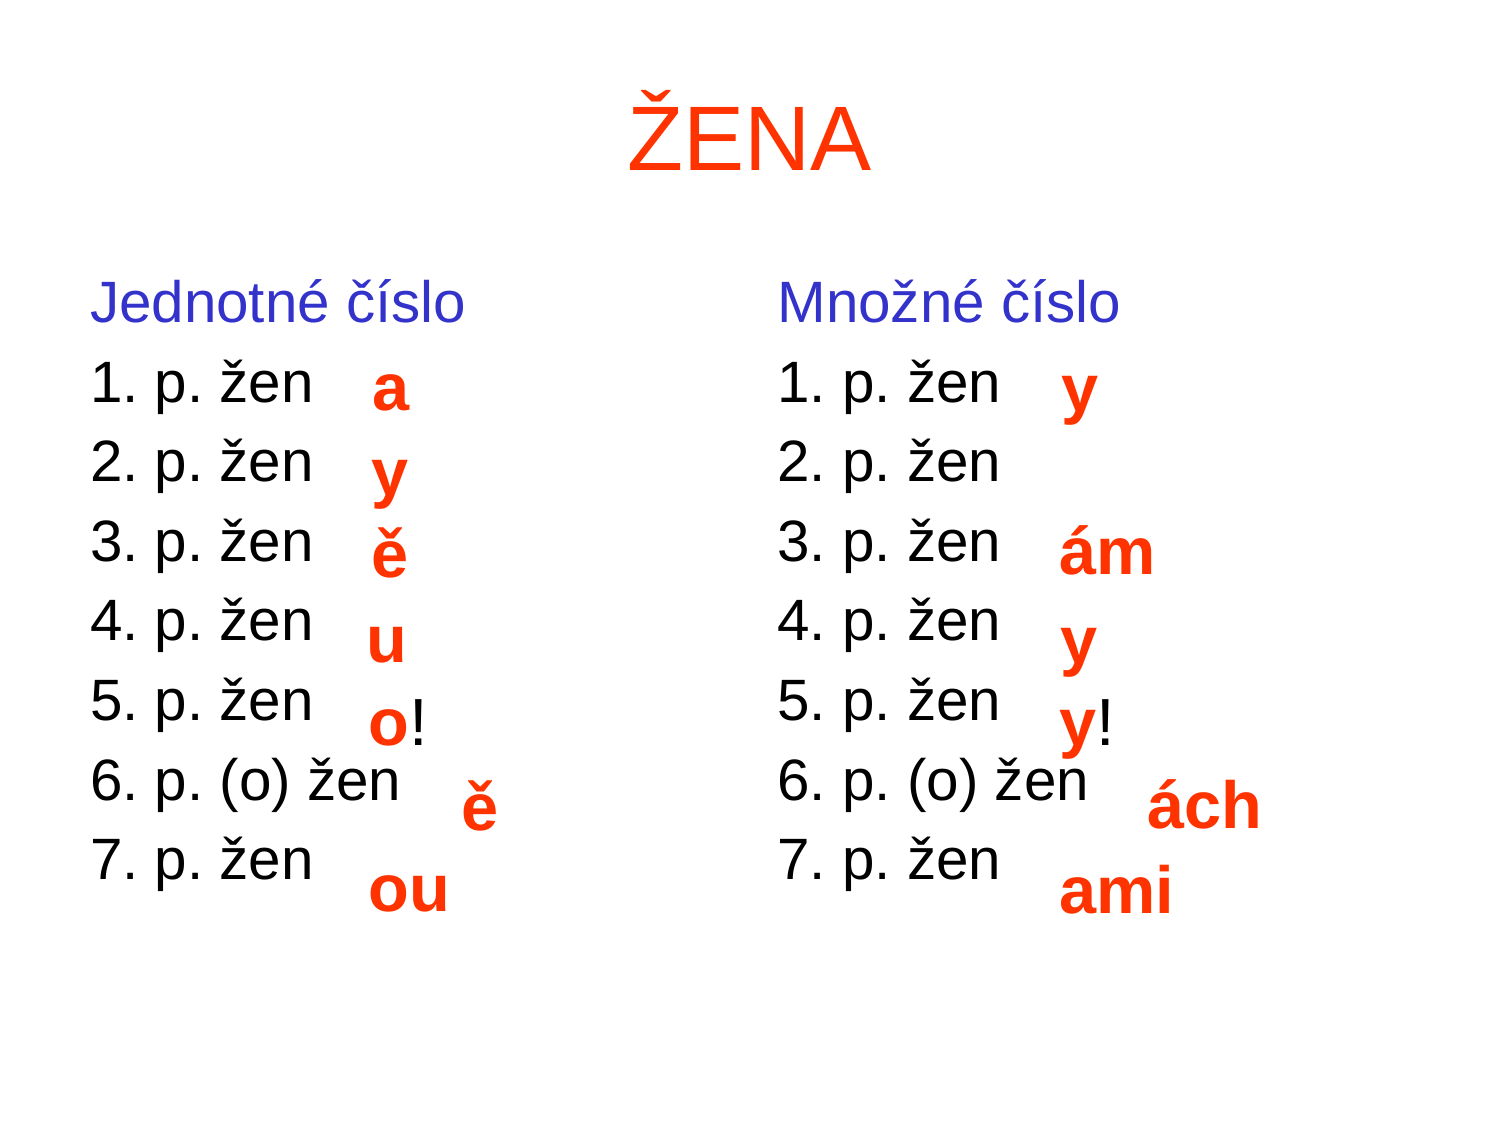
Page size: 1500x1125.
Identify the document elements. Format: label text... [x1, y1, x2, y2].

text_box ě [446, 762, 543, 853]
text_box ám [1044, 506, 1252, 597]
text_box y [356, 426, 458, 518]
text_box y [1045, 595, 1147, 677]
text_box ách [1132, 760, 1351, 851]
text_box ou [354, 843, 523, 934]
text_box a [357, 341, 470, 433]
text_box ě [356, 509, 453, 594]
text_box o! [354, 677, 479, 768]
list Jednotné číslo 1. p. žen 2. p. žen 3. p. žen 4. p. žen 5. p. žen 6. p. (o) žen 7. p. žen [75, 262, 738, 1006]
text_box u [351, 594, 471, 685]
text_box ami [1044, 845, 1273, 936]
text_box y [1046, 342, 1148, 434]
title ŽENA [75, 45, 1426, 233]
list Množné číslo 1. p. žen 2. p. žen 3. p. žen 4. p. žen 5. p. žen 6. p. (o) žen 7. p. žen [762, 262, 1426, 1006]
text_box y! [1044, 677, 1182, 768]
